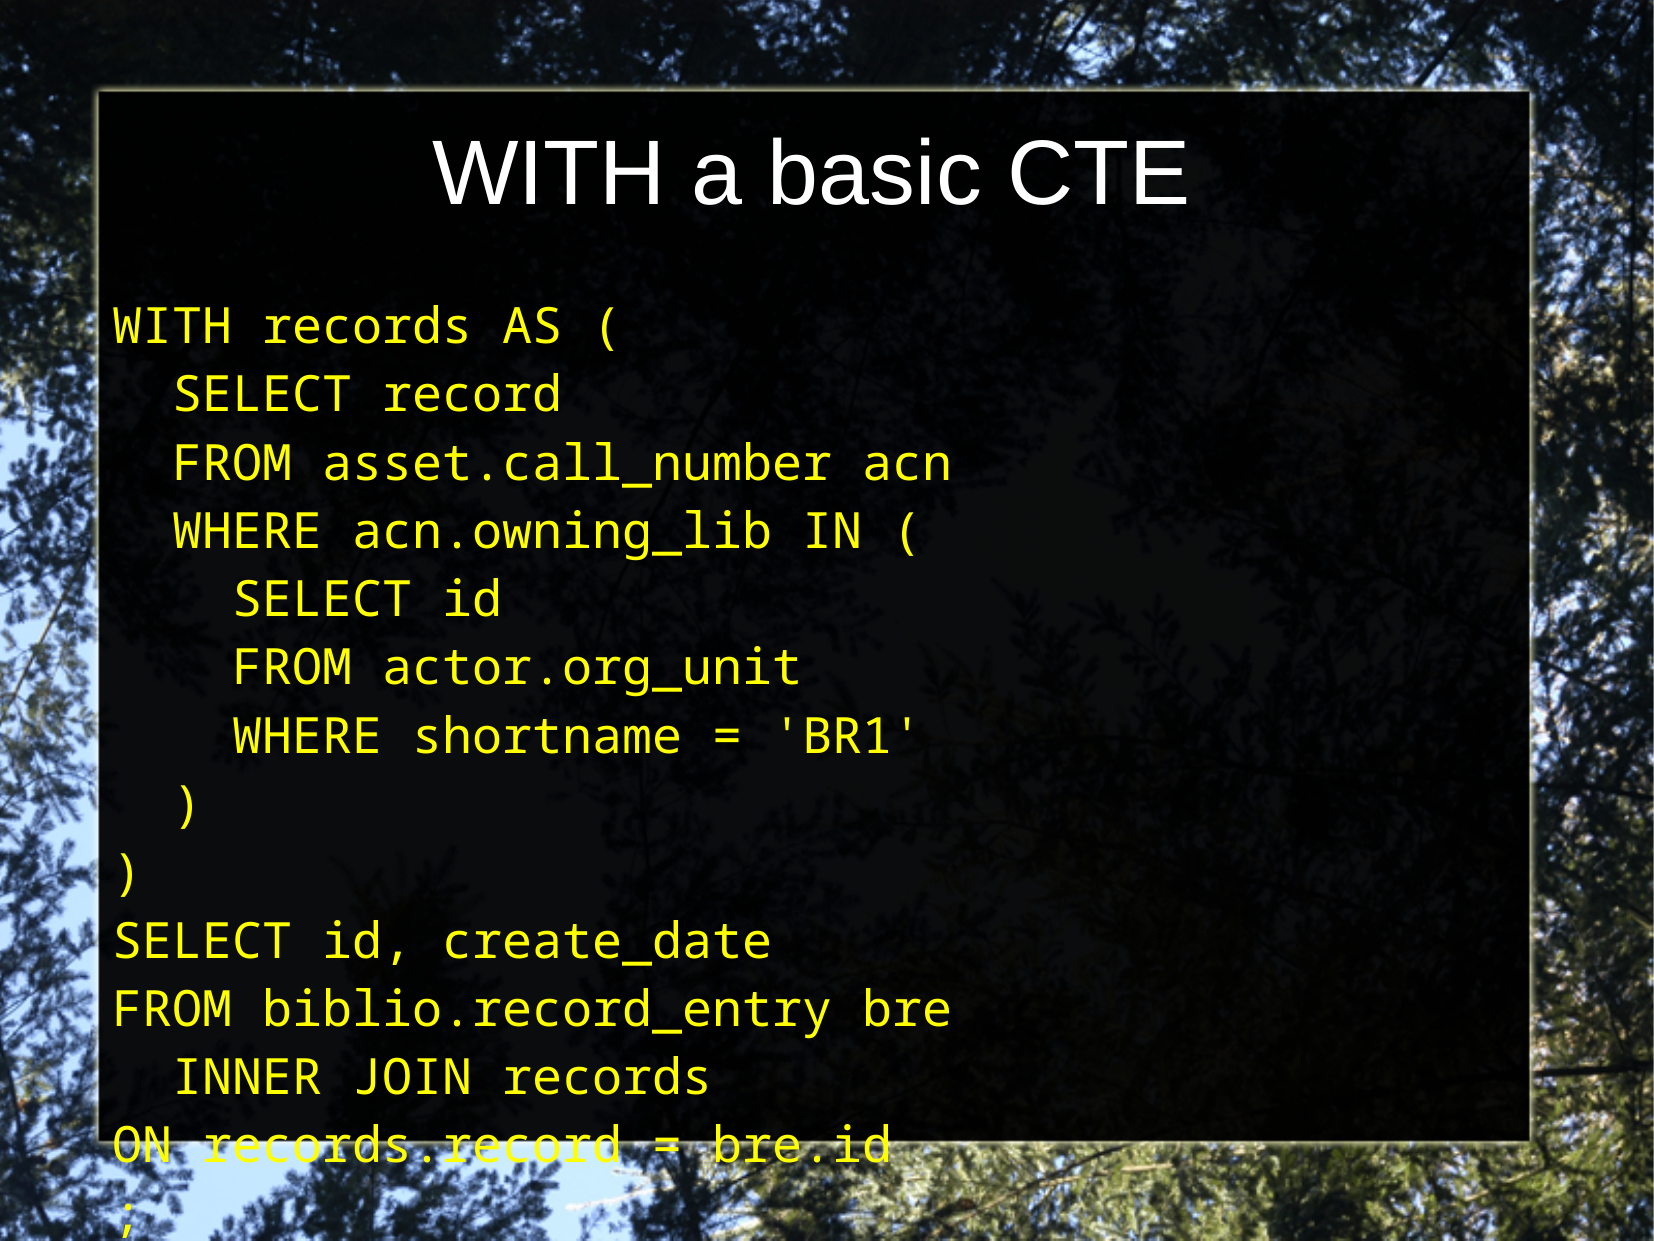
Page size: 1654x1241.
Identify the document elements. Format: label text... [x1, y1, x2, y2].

picture [0, 0, 1654, 1241]
title WITH a basic CTE [88, 88, 1536, 257]
list WITH records AS ( SELECT record FROM asset.call_number acn WHERE acn.owning_lib IN ( SELECT id FROM actor.org_unit WHERE shortname = 'BR1' ) ) SELECT id, create_date FROM biblio.record_entry bre INNER JOIN records ON records.record = bre.id ; [112, 290, 1536, 1103]
